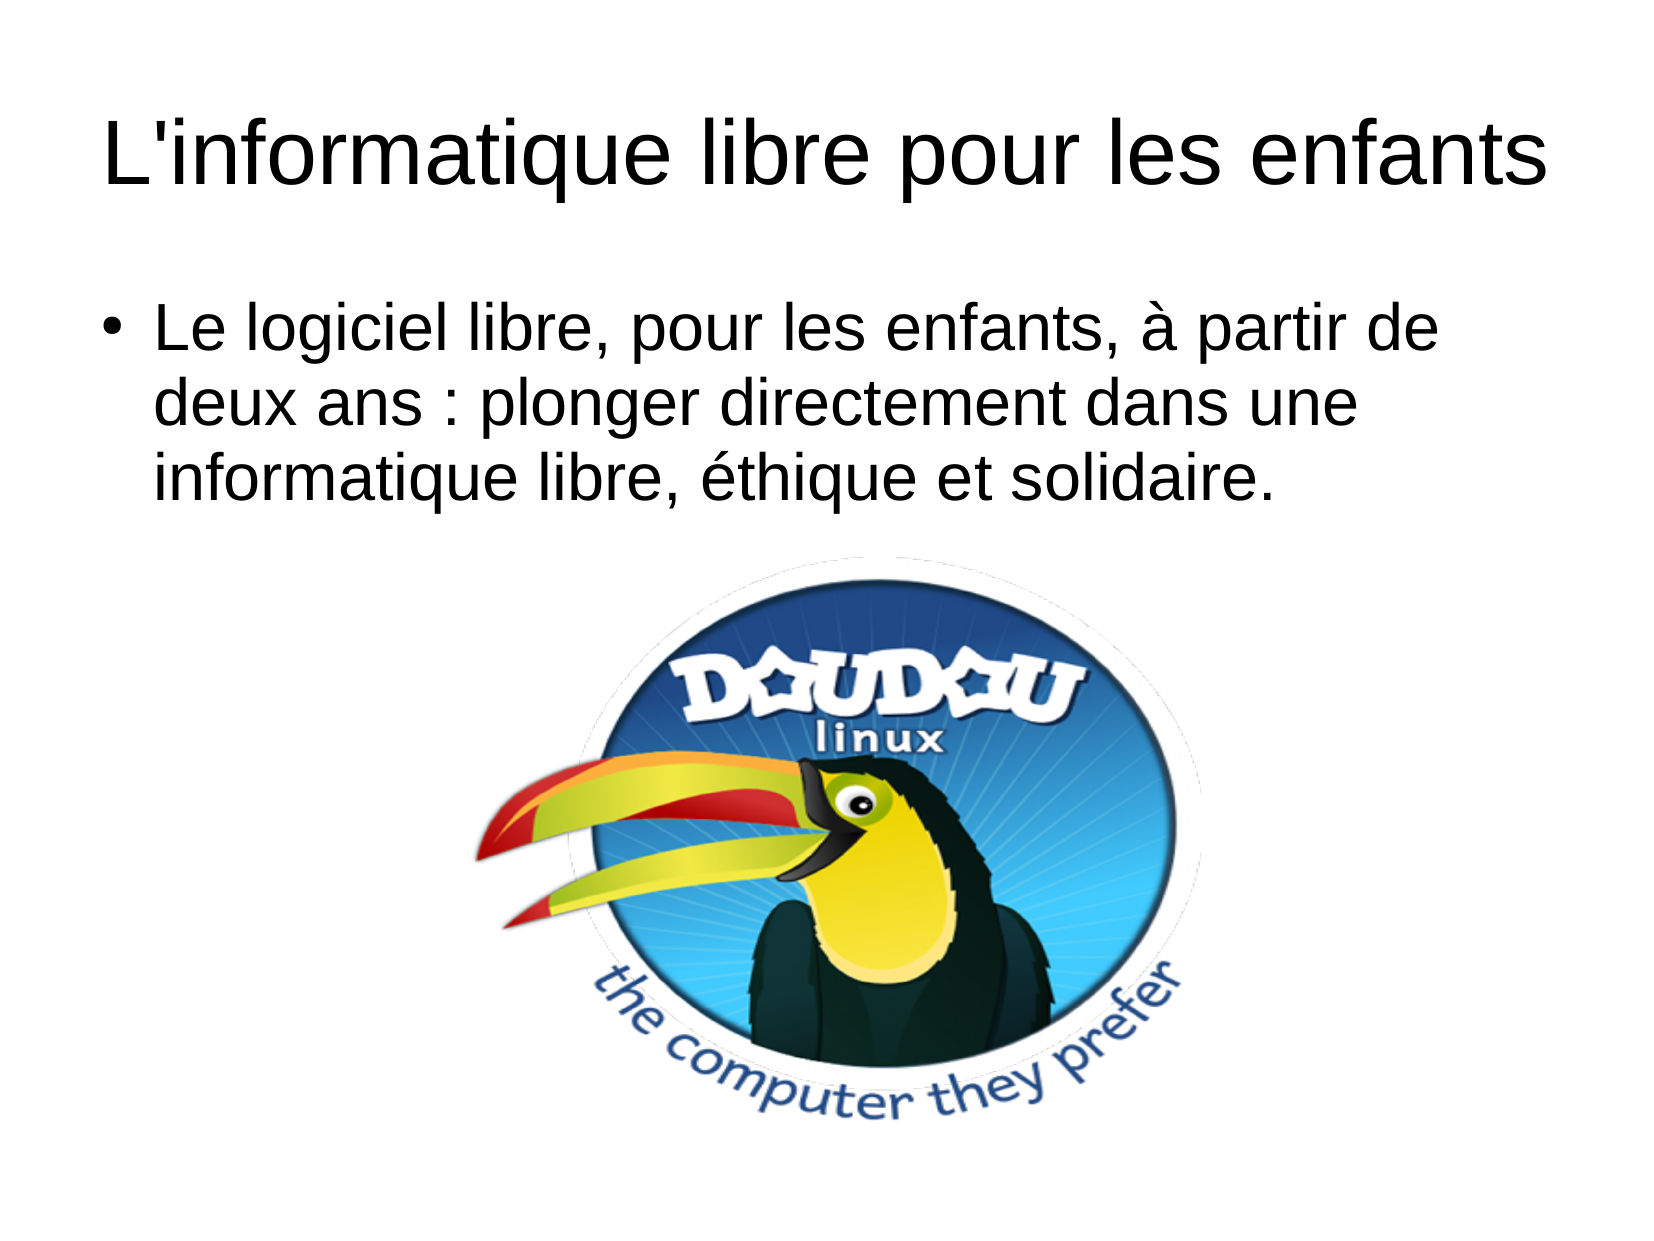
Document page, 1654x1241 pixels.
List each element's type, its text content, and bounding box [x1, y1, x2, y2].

title L'informatique libre pour les enfants [82, 49, 1571, 257]
picture [460, 553, 1202, 1123]
list Le logiciel libre, pour les enfants, à partir de deux ans : plonger directement dans une informatique libre, éthique et solidaire. [82, 290, 1571, 1010]
